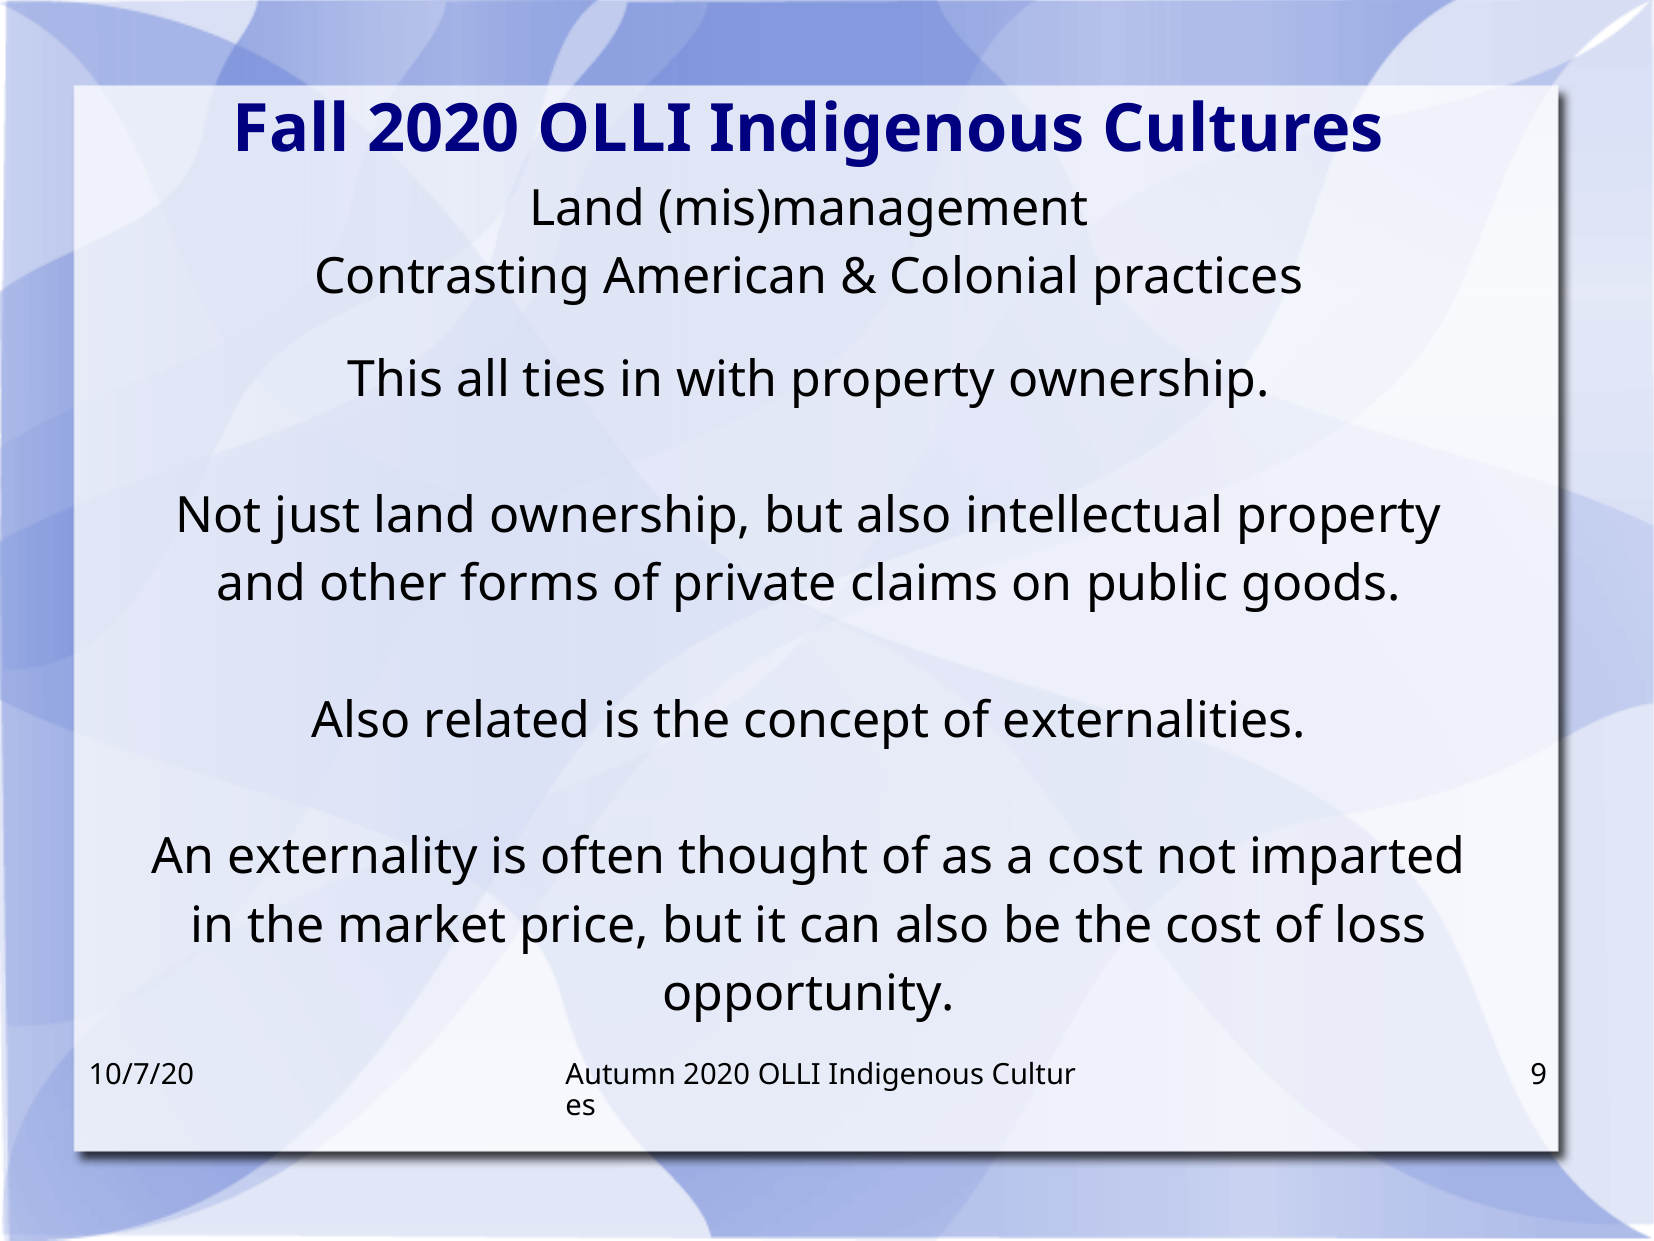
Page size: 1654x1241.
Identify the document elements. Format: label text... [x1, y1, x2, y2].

picture [0, 0, 1654, 1241]
title Fall 2020 OLLI Indigenous Cultures Land (mis)management Contrasting American & Colonial practices [82, 90, 1536, 298]
subtitle This all ties in with property ownership. Not just land ownership, but also intellectual property and other forms of private claims on public goods. Also related is the concept of externalities. An externality is often thought of as a cost not imparted in the market price, but it can also be the cost of loss opportunity. [129, 197, 1489, 1102]
